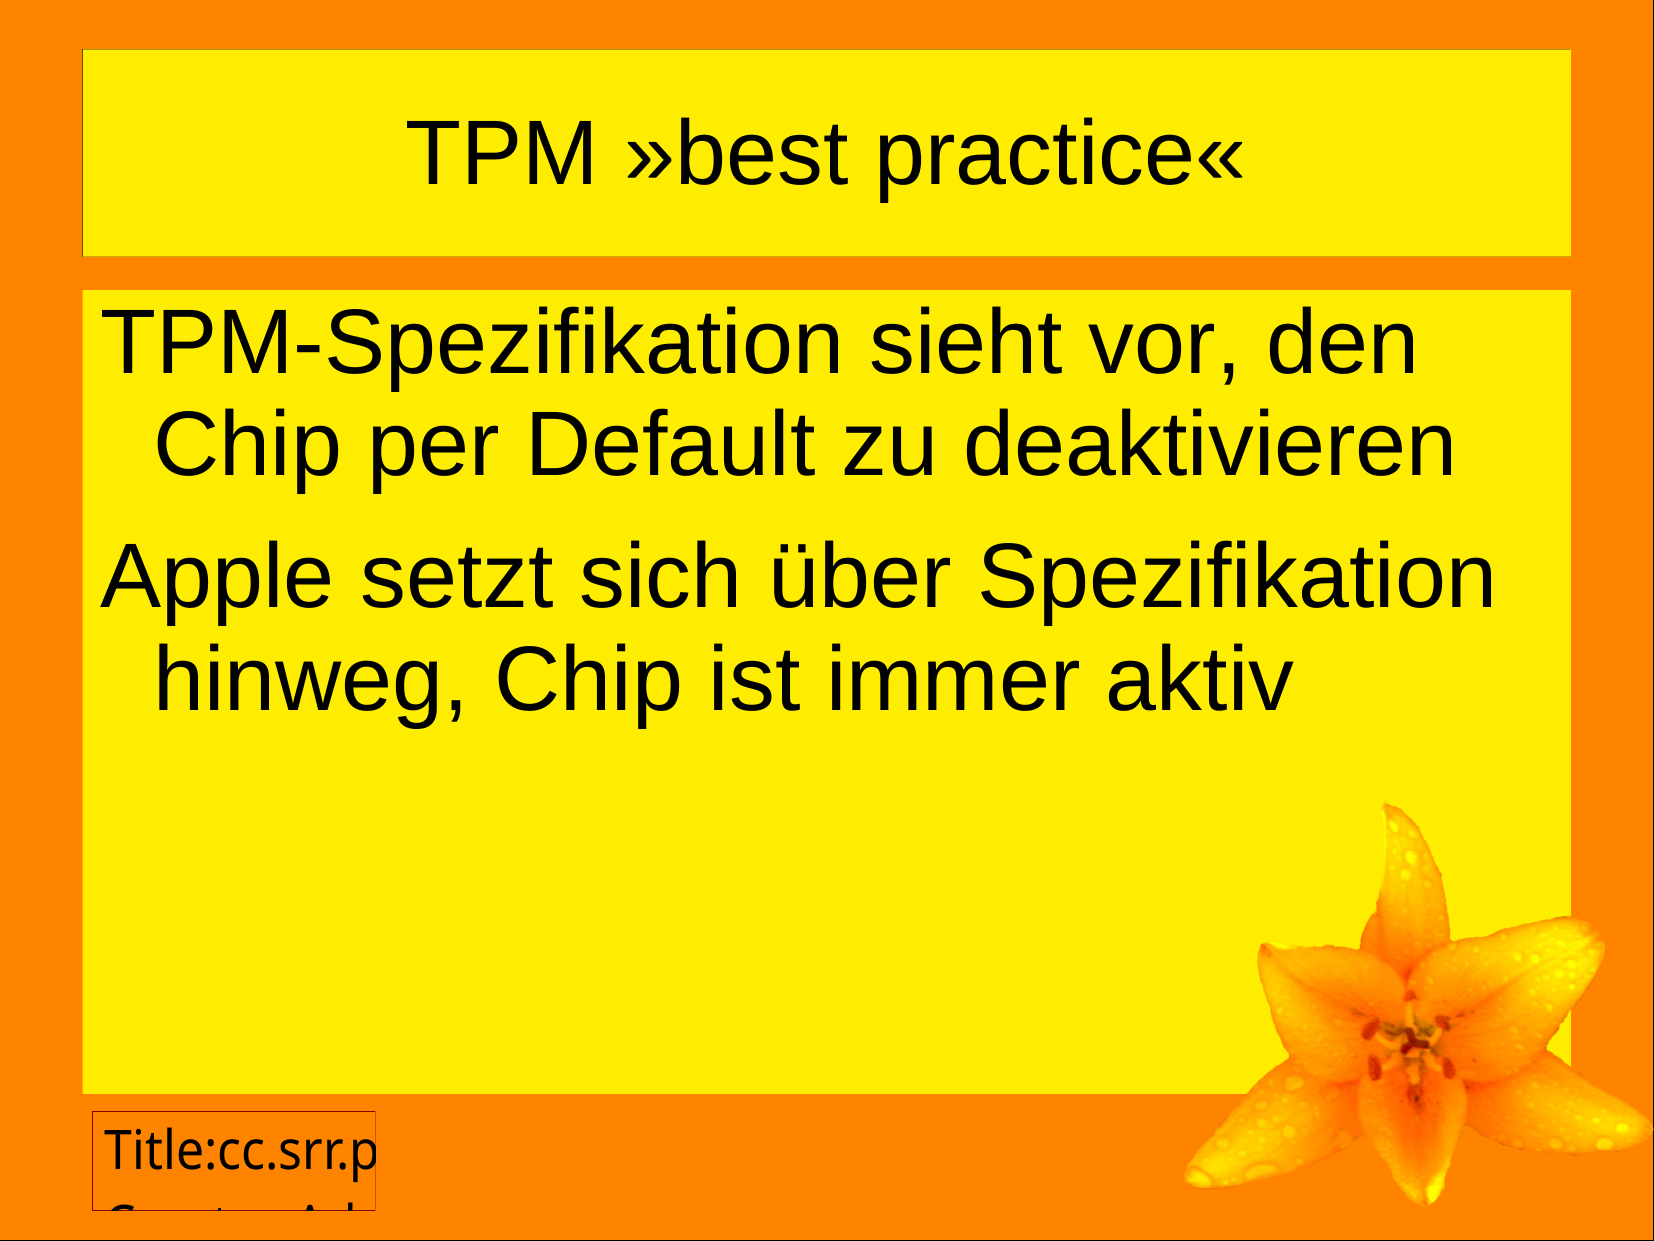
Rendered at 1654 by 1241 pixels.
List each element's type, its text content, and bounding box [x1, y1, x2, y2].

title TPM »best practice« [82, 49, 1571, 257]
text_box [0, 0, 1654, 1241]
picture [88, 1108, 376, 1211]
list TPM-Spezifikation sieht vor, den Chip per Default zu deaktivieren Apple setzt sich über Spezifikation hinweg, Chip ist immer aktiv [82, 290, 1571, 1094]
picture [1181, 767, 1654, 1241]
